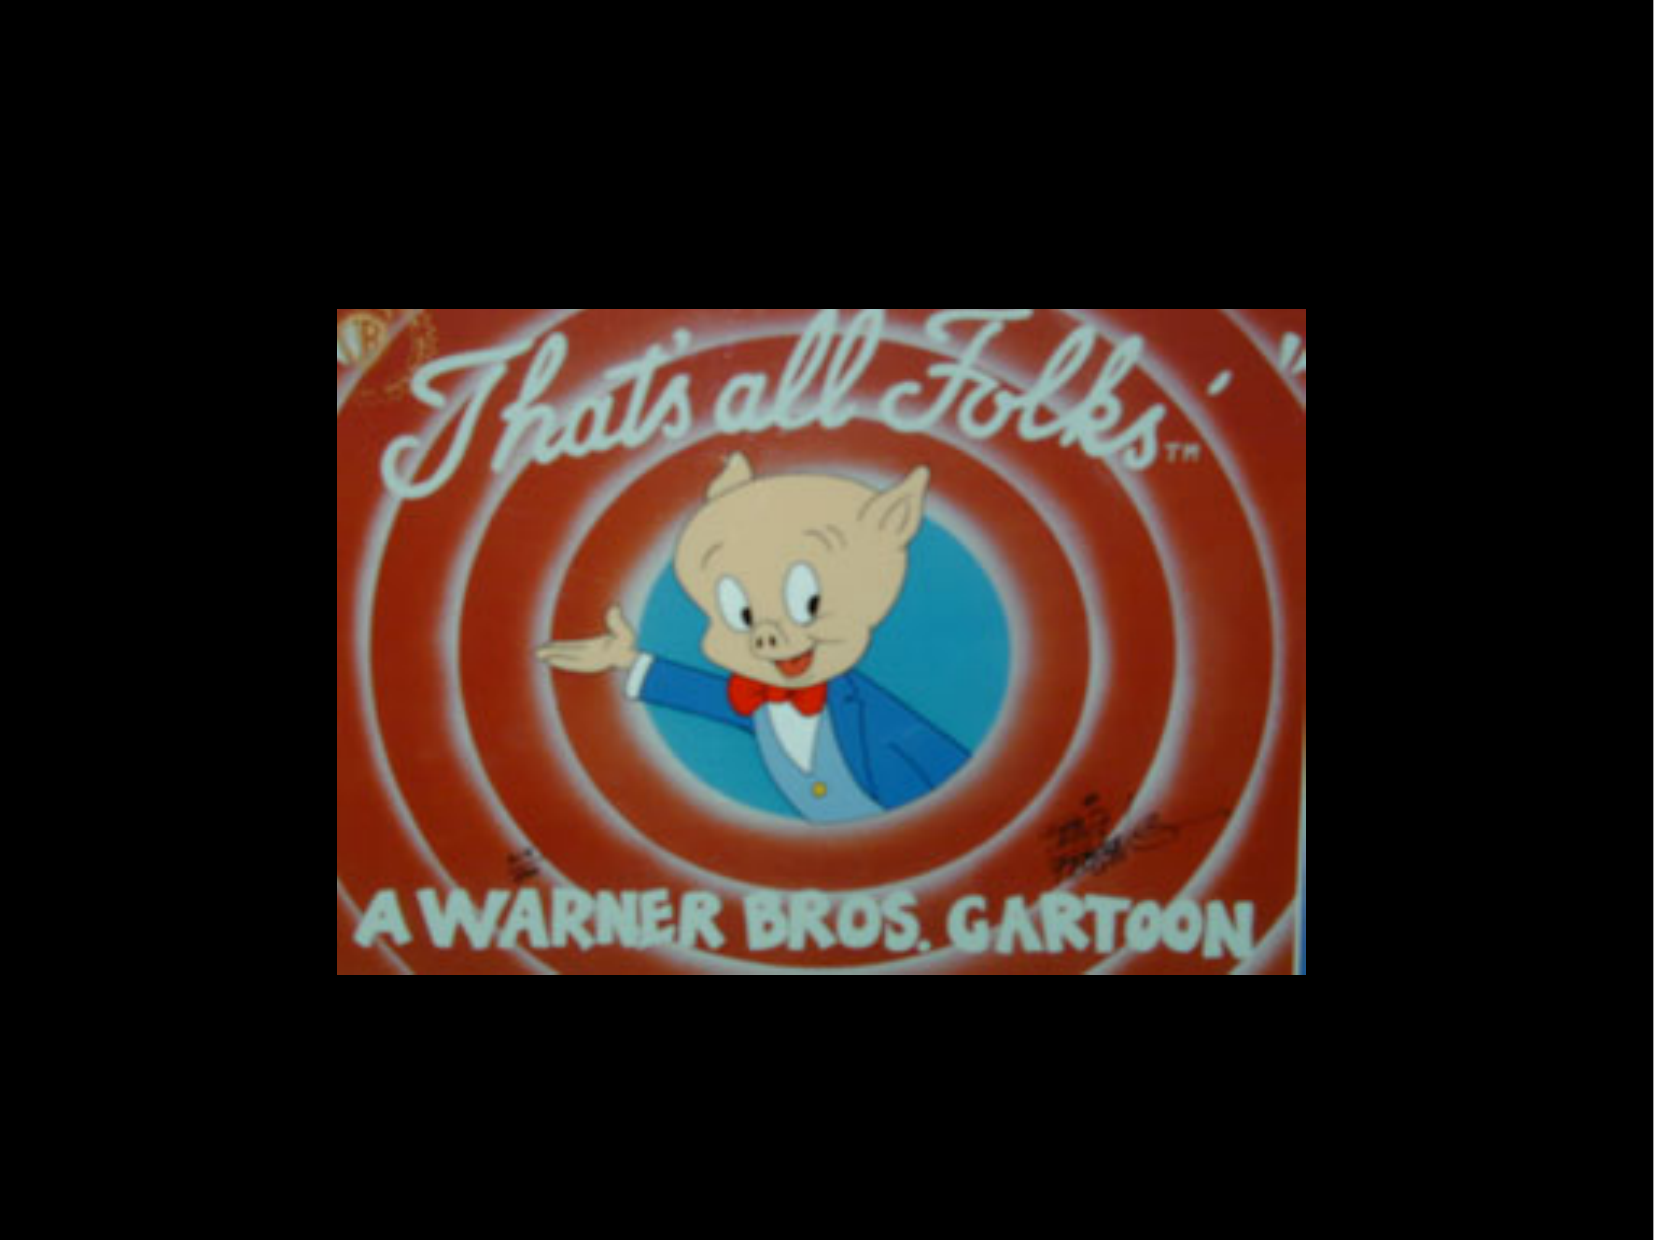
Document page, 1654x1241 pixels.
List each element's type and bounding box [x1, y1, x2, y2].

picture [337, 309, 1306, 976]
